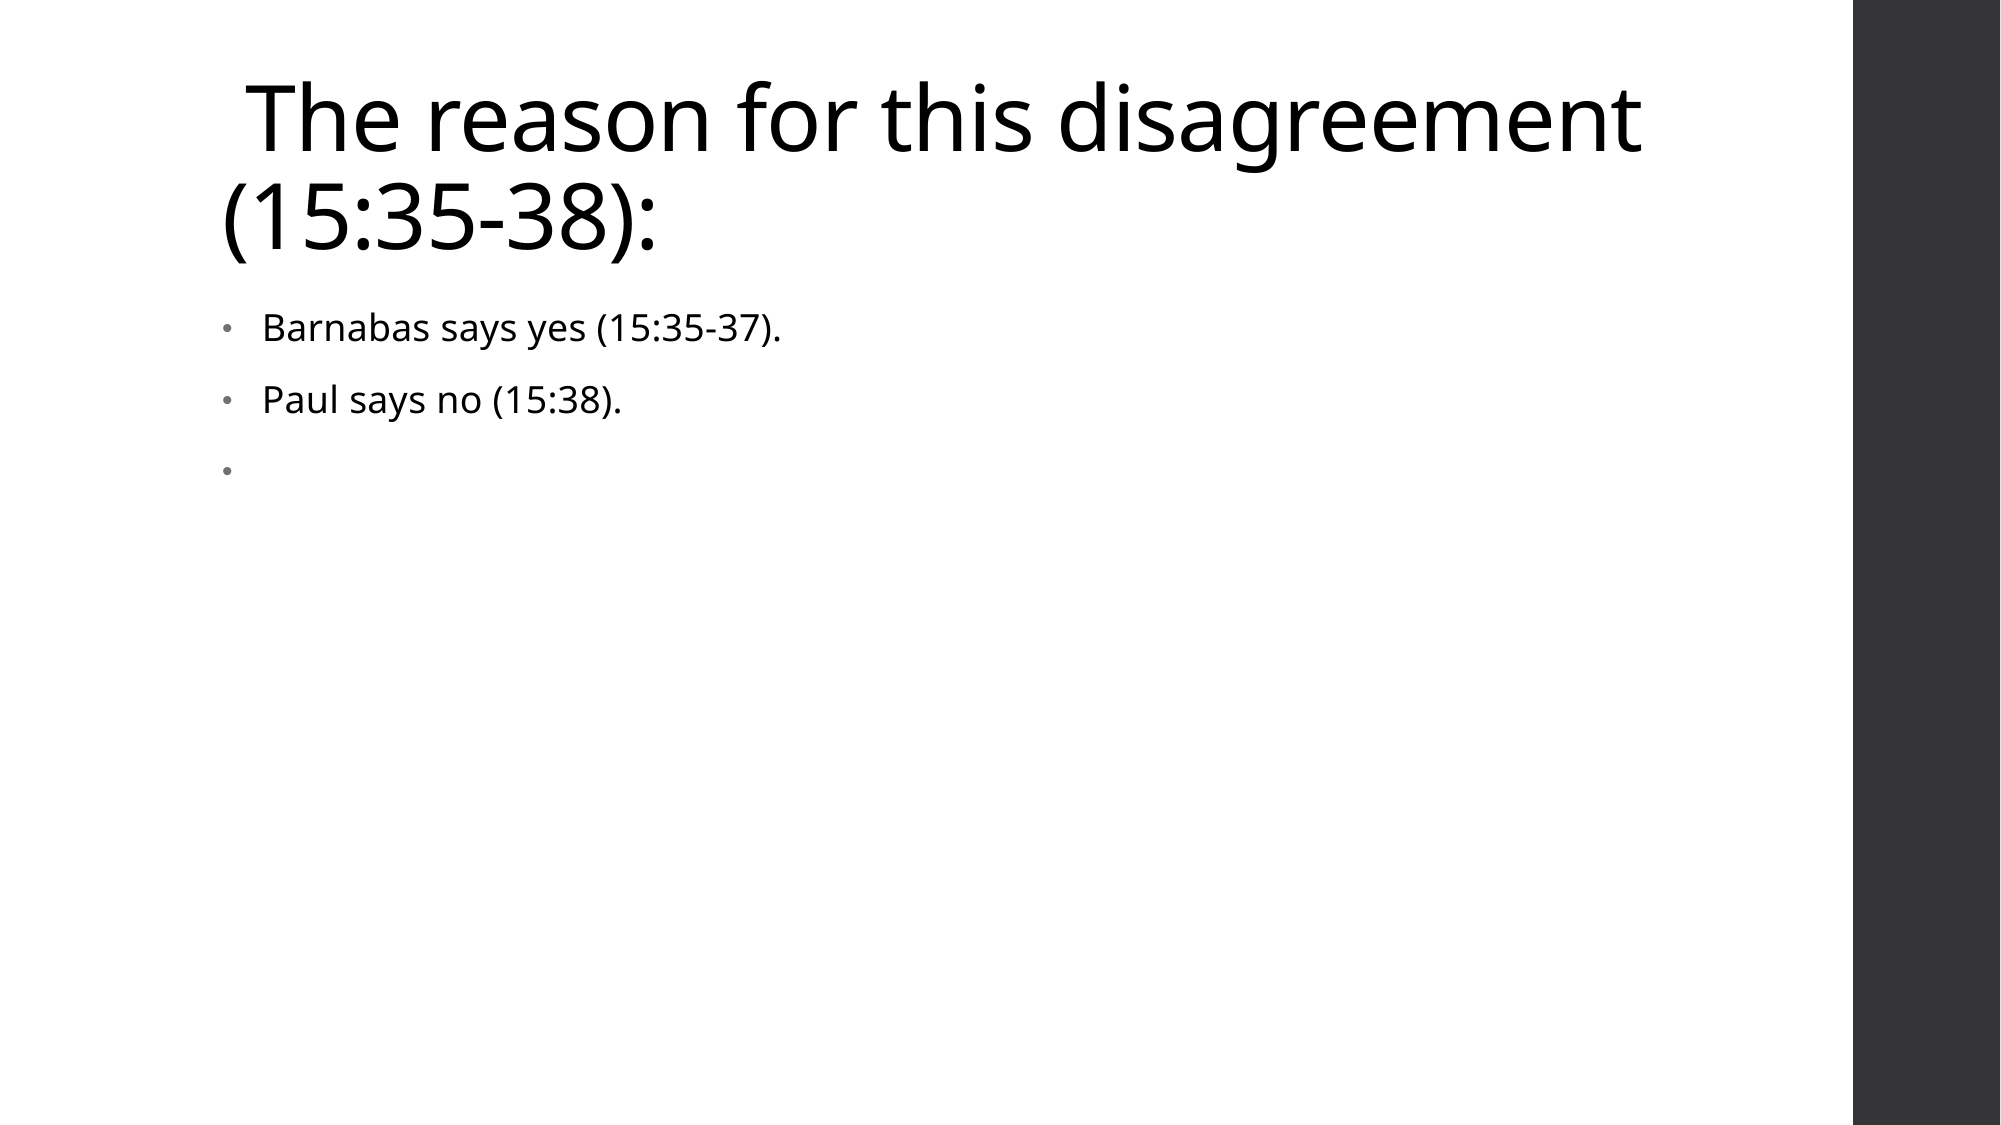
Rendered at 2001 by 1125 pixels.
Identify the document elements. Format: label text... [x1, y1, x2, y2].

list Barnabas says yes (15:35-37). Paul says no (15:38). [206, 299, 1617, 1014]
title The reason for this disagreement (15:35-38): [206, 60, 1797, 278]
